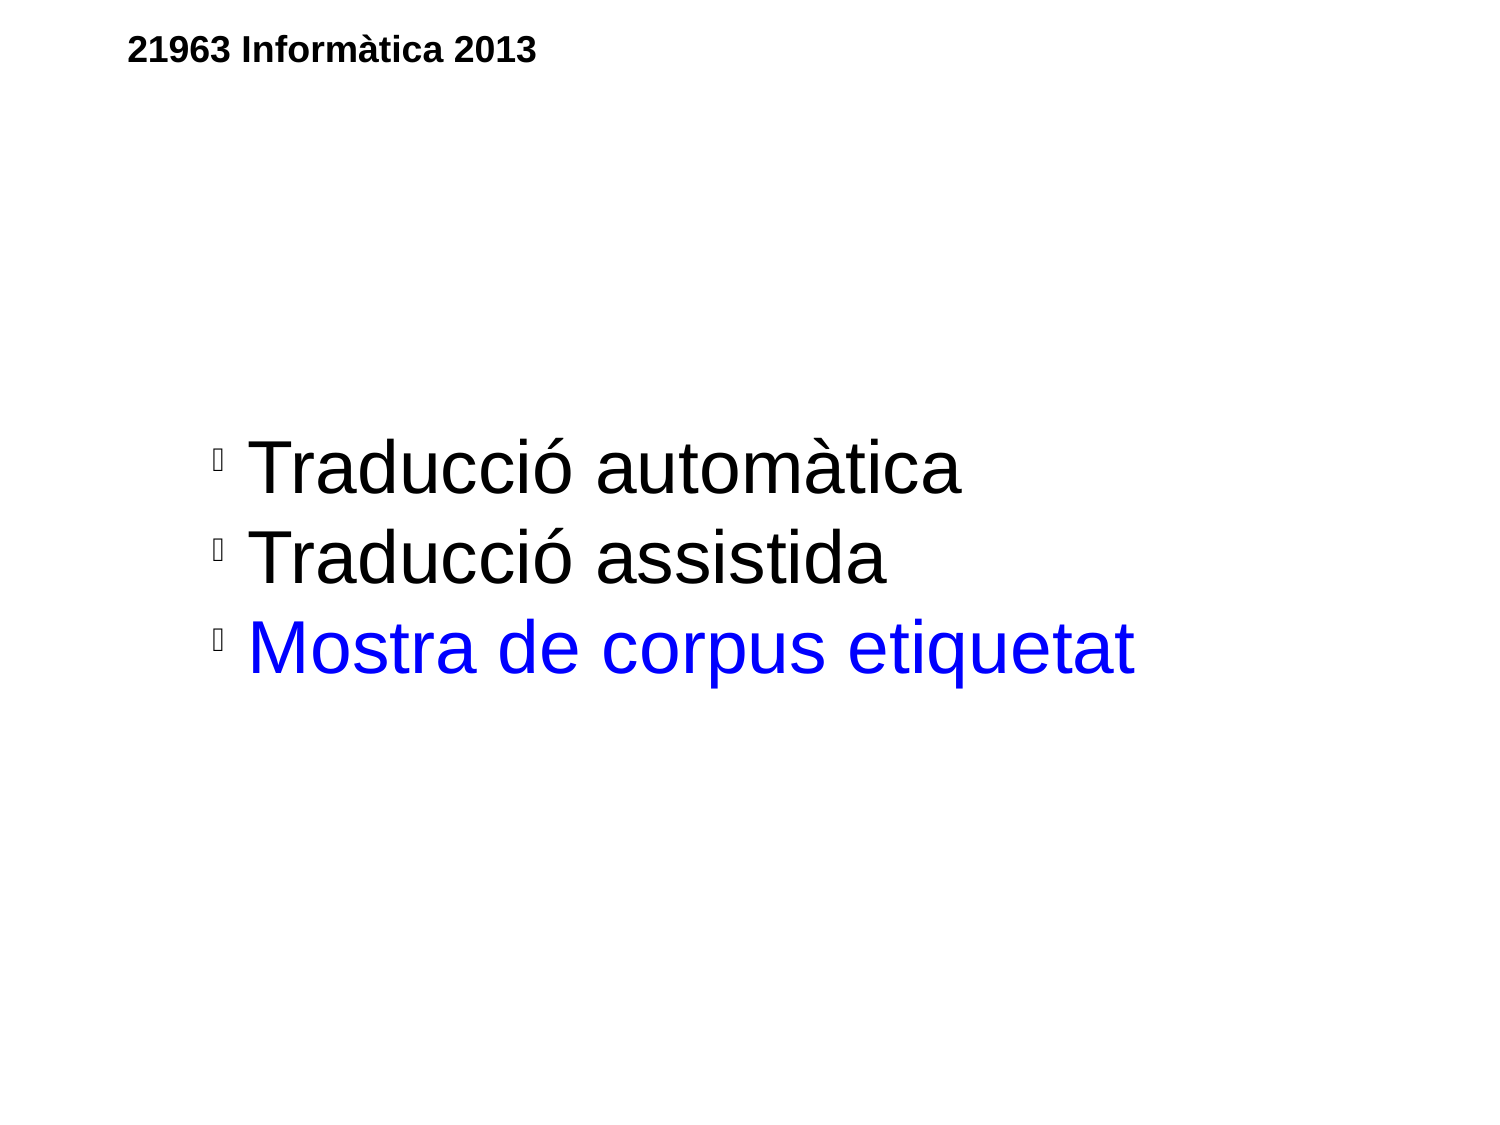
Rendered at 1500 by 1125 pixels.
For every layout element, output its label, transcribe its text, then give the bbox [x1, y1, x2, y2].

text_box 21963 Informàtica 2013 [112, 20, 1388, 85]
text_box Traducció automàtica Traducció assistida Mostra de corpus etiquetat [197, 358, 1331, 672]
